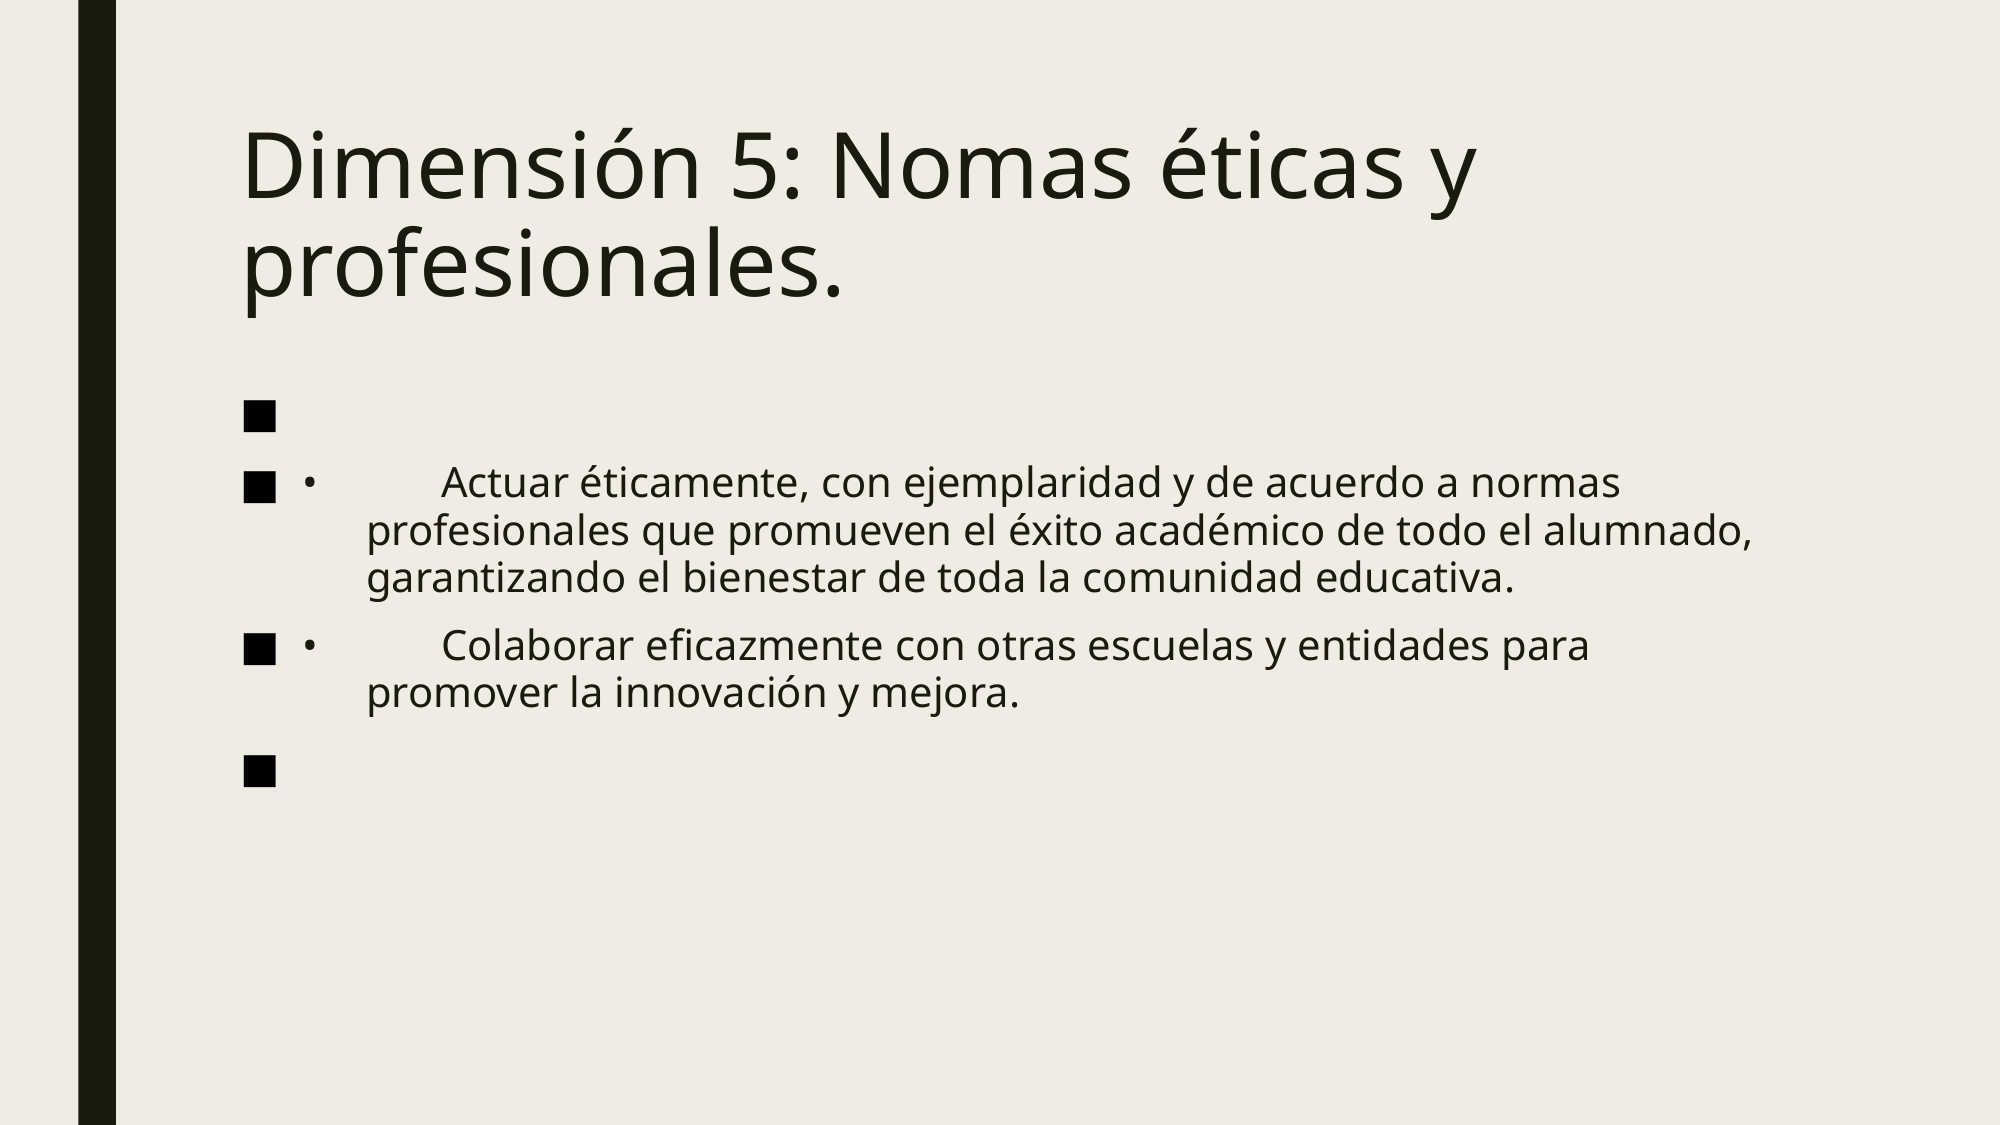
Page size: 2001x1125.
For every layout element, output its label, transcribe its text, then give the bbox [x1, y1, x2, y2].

list • Actuar éticamente, con ejemplaridad y de acuerdo a normas profesionales que promueven el éxito académico de todo el alumnado, garantizando el bienestar de toda la comunidad educativa. • Colaborar eficazmente con otras escuelas y entidades para promover la innovación y mejora. [225, 375, 1801, 963]
title Dimensión 5: Nomas éticas y profesionales. [225, 112, 1801, 357]
